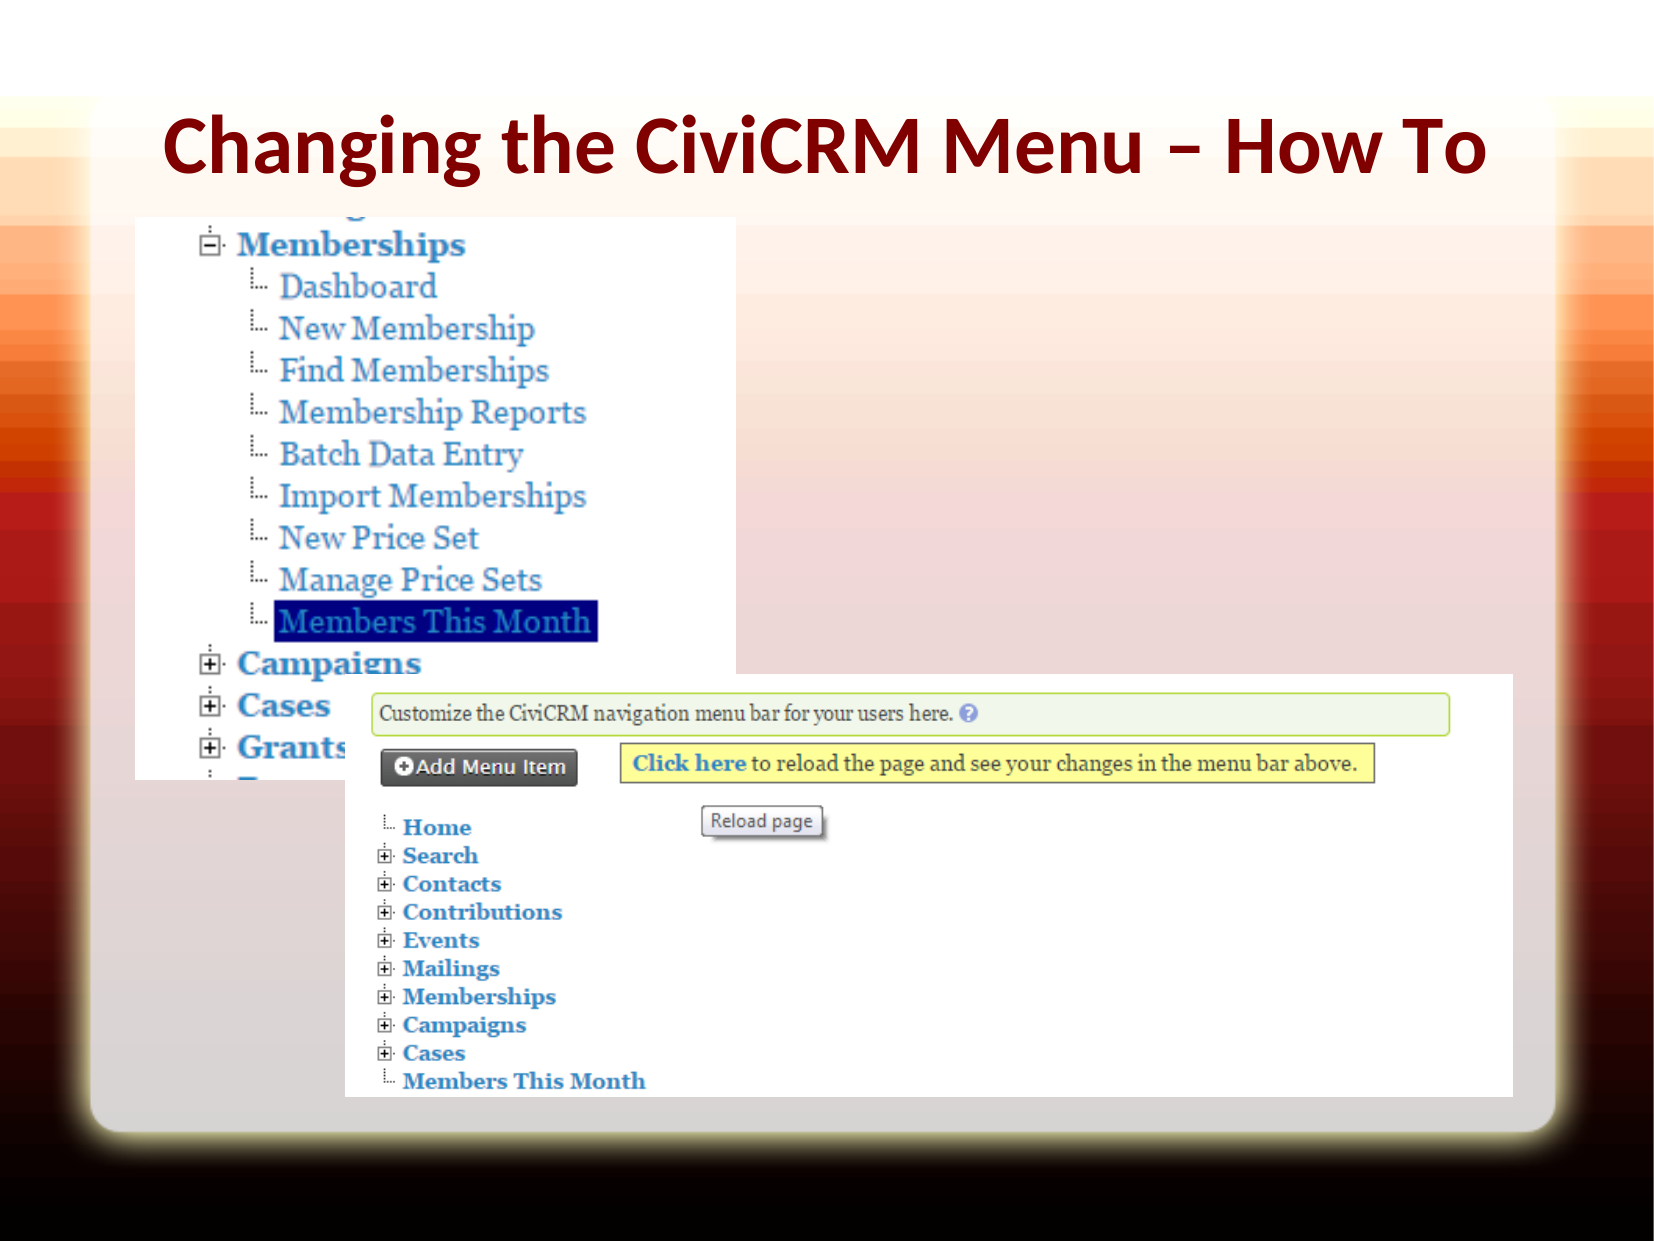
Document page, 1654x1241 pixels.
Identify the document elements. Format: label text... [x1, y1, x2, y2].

picture [0, 0, 1654, 1241]
title Changing the CiviCRM Menu – How To [118, 49, 1536, 257]
